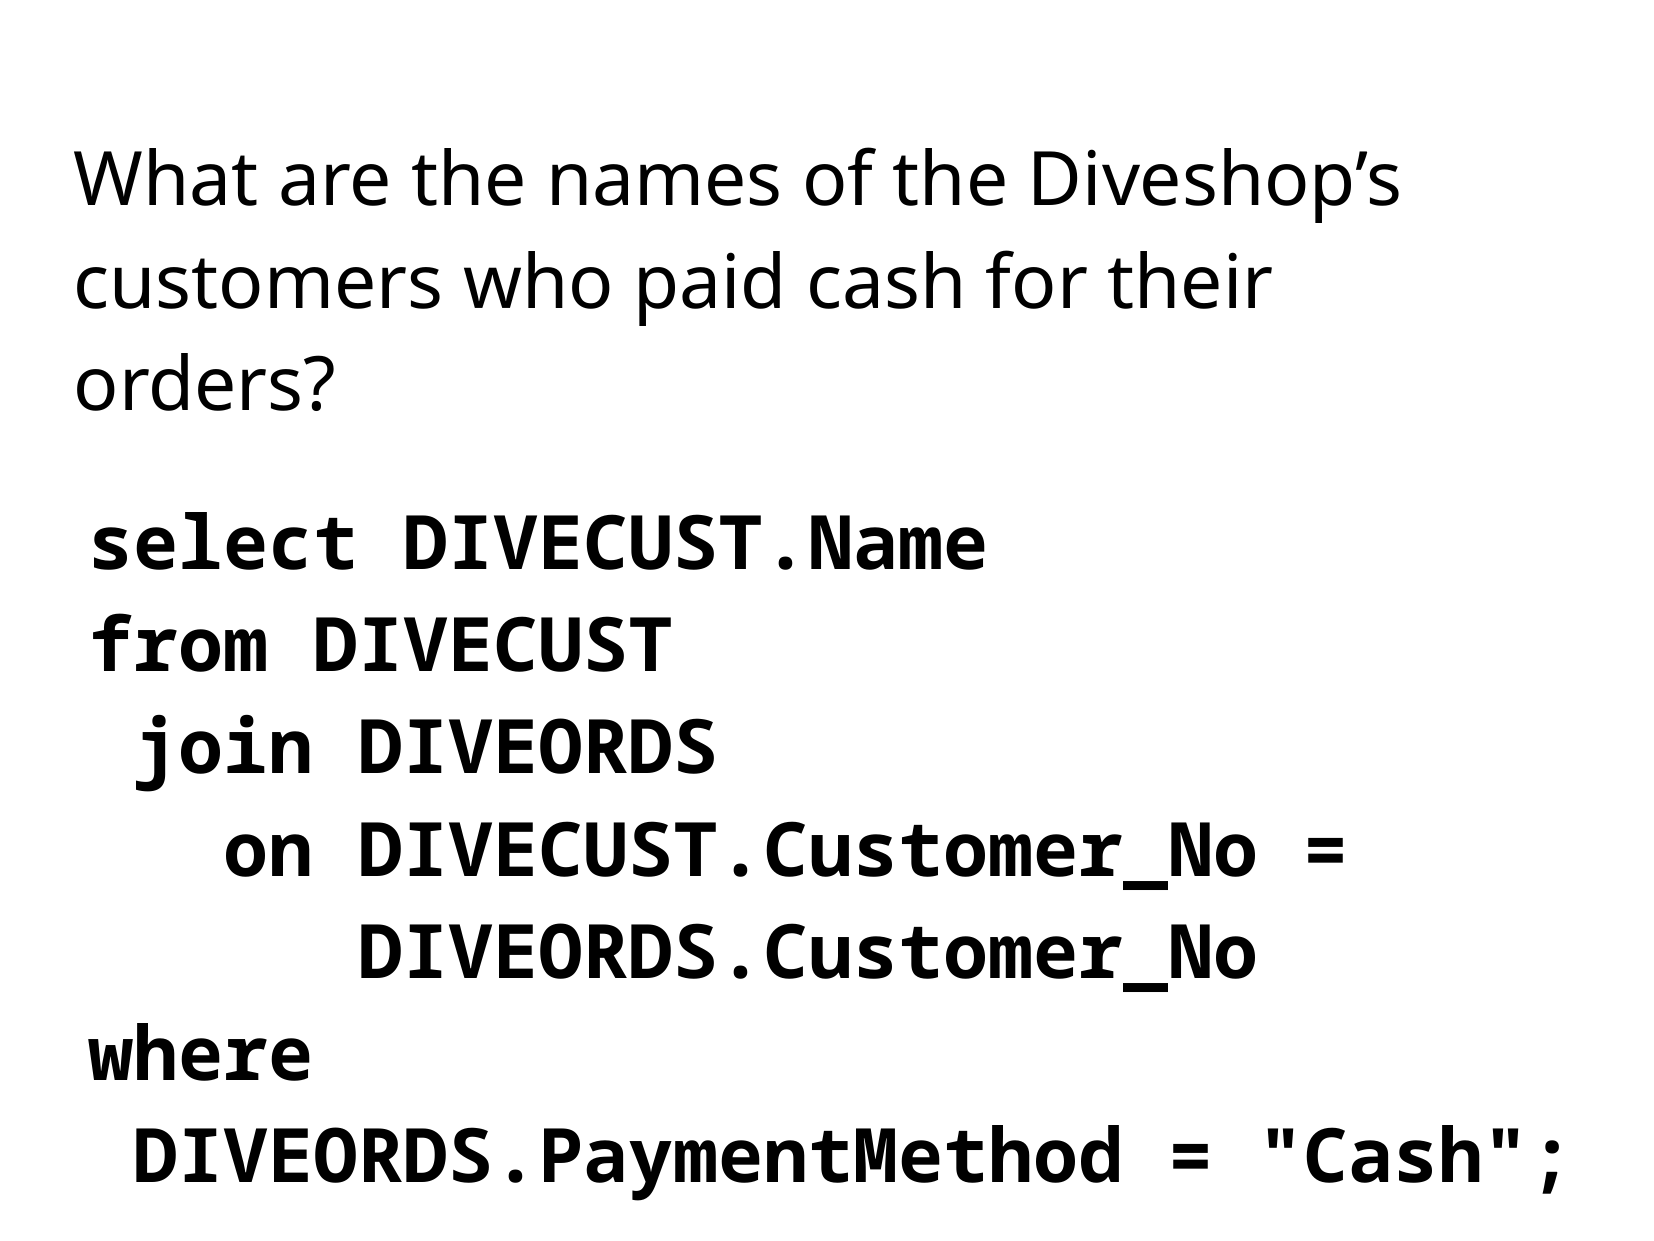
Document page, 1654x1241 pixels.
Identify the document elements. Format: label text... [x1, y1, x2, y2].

text_box What are the names of the Diveshop’s customers who paid cash for their orders? [59, 118, 1565, 407]
subtitle select DIVECUST.Name from DIVECUST join DIVEORDS on DIVECUST.Customer_No = DIVEORDS.Customer_No where DIVEORDS.PaymentMethod = "Cash"; [88, 488, 1654, 1182]
